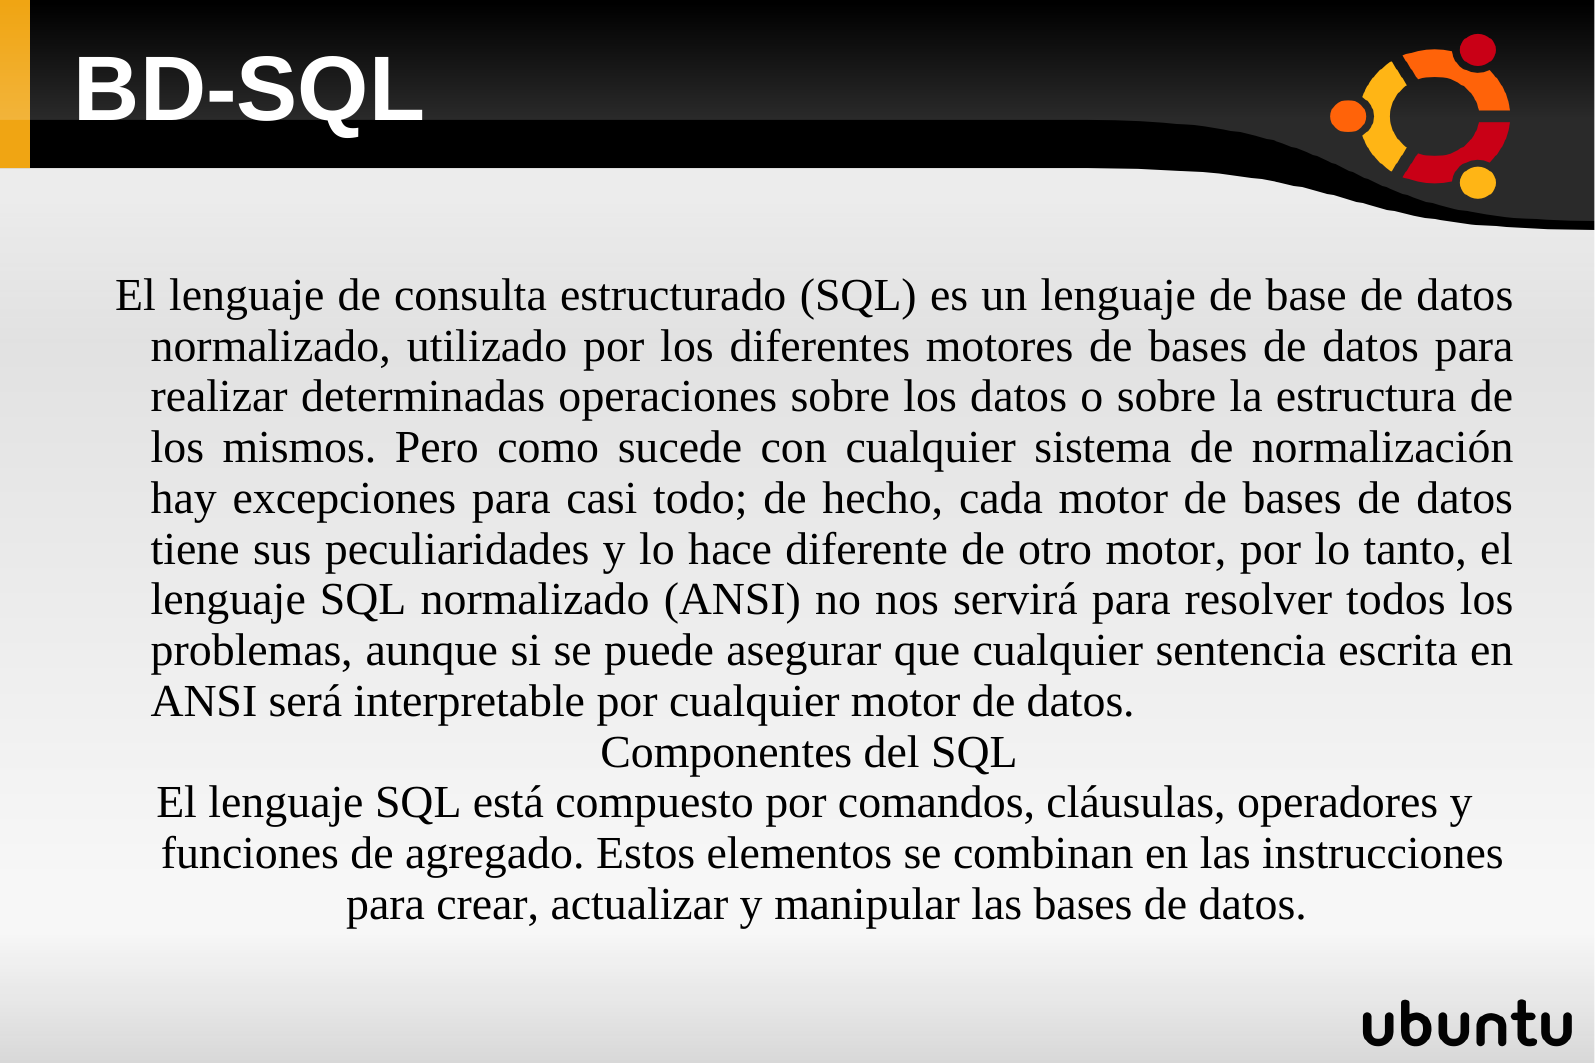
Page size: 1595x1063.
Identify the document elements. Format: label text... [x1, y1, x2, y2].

picture [0, 0, 1595, 1063]
subtitle El lenguaje de consulta estructurado (SQL) es un lenguaje de base de datos normalizado, utilizado por los diferentes motores de bases de datos para realizar determinadas operaciones sobre los datos o sobre la estructura de los mismos. Pero como sucede con cualquier sistema de normalización hay excepciones para casi todo; de hecho, cada motor de bases de datos tiene sus peculiaridades y lo hace diferente de otro motor, por lo tanto, el lenguaje SQL normalizado (ANSI) no nos servirá para resolver todos los problemas, aunque si se puede asegurar que cualquier sentencia escrita en ANSI será interpretable por cualquier motor de datos. Componentes del SQL El lenguaje SQL está compuesto por comandos, cláusulas, operadores y funciones de agregado. Estos elementos se combinan en las instrucciones para crear, actualizar y manipular las bases de datos. [79, 238, 1515, 961]
title BD-SQL [74, 7, 1510, 171]
